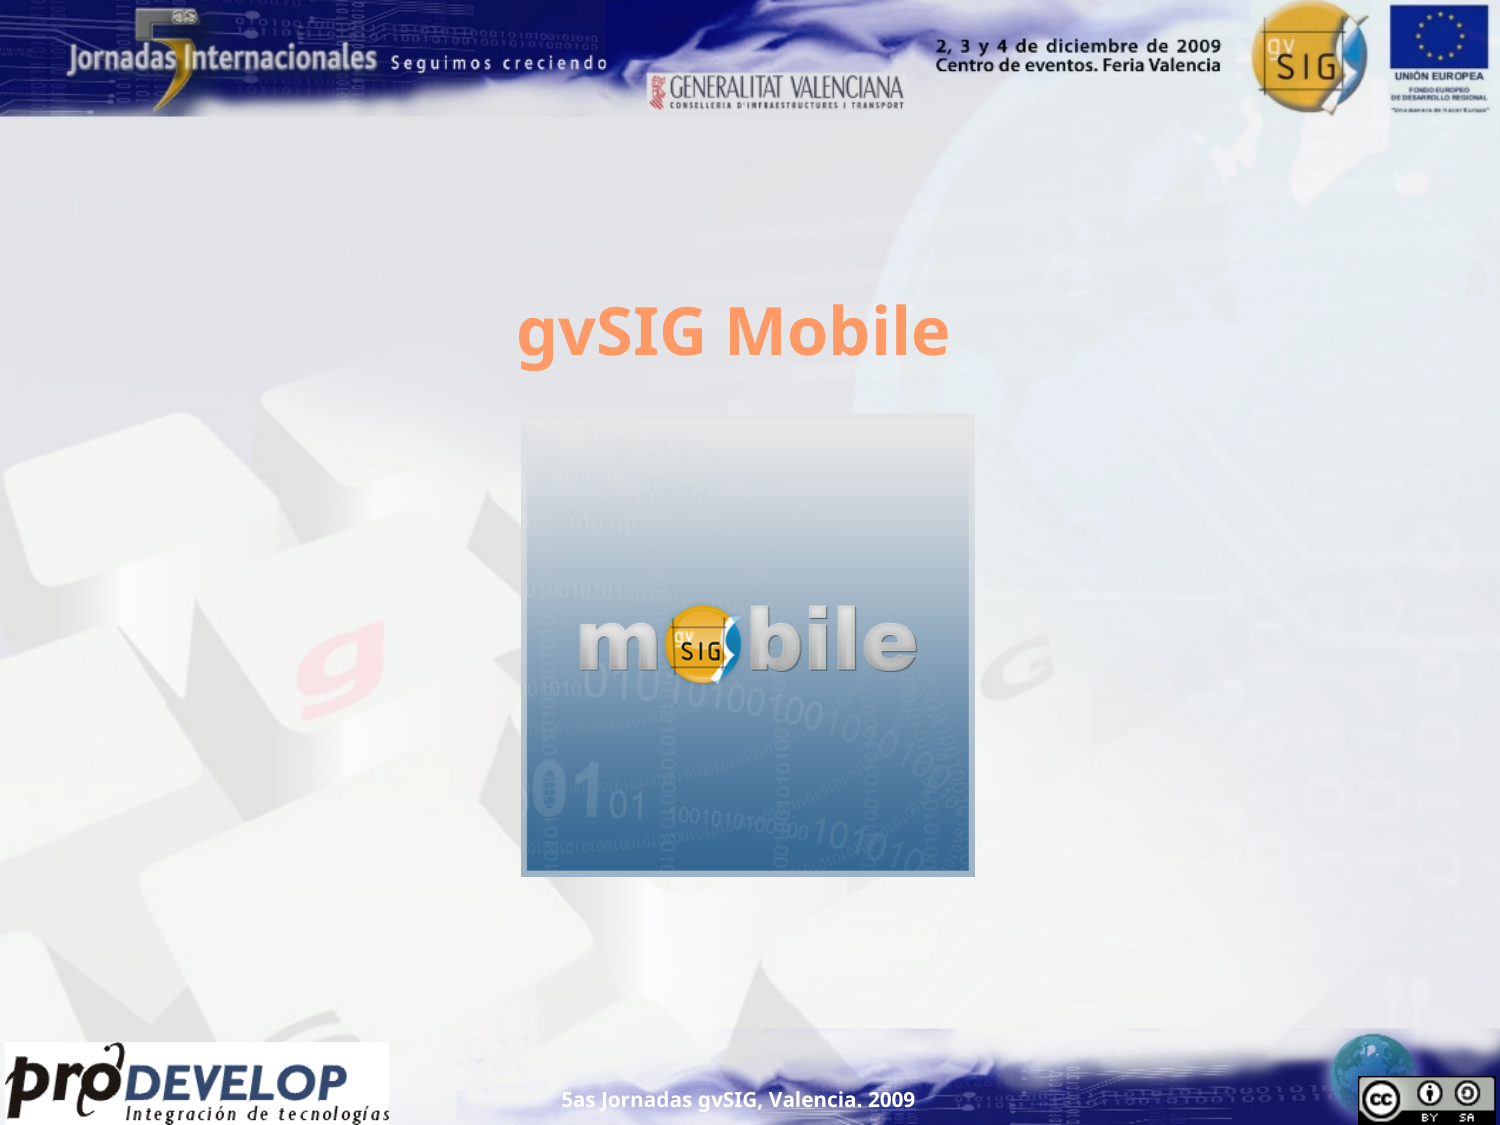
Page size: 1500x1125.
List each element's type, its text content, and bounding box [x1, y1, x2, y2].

picture [0, 0, 1500, 1125]
title gvSIG Mobile [59, 236, 1410, 424]
